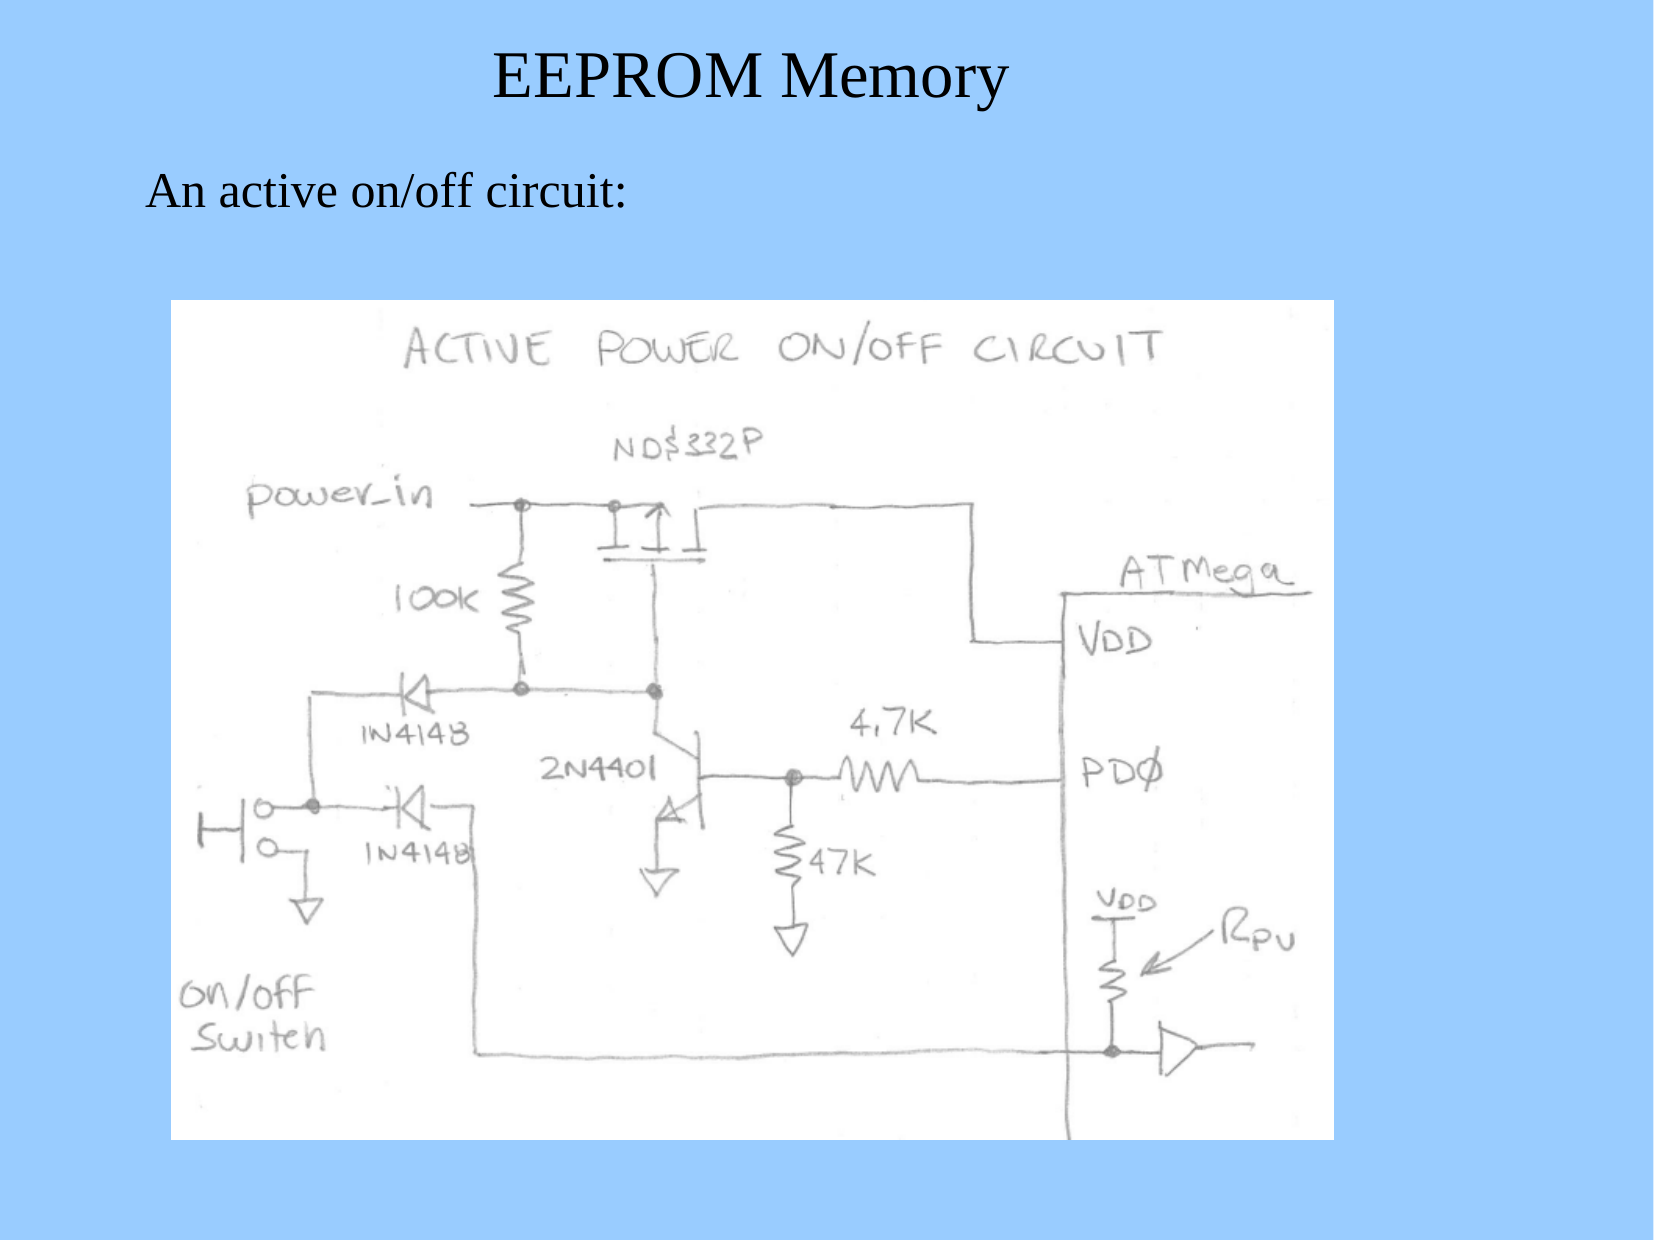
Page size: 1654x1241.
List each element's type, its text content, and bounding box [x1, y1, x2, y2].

text_box [75, 150, 1654, 1165]
text_box An active on/off circuit: [145, 163, 619, 219]
picture [171, 300, 1334, 1140]
text_box EEPROM write before power down [0, 0, 1351, 341]
